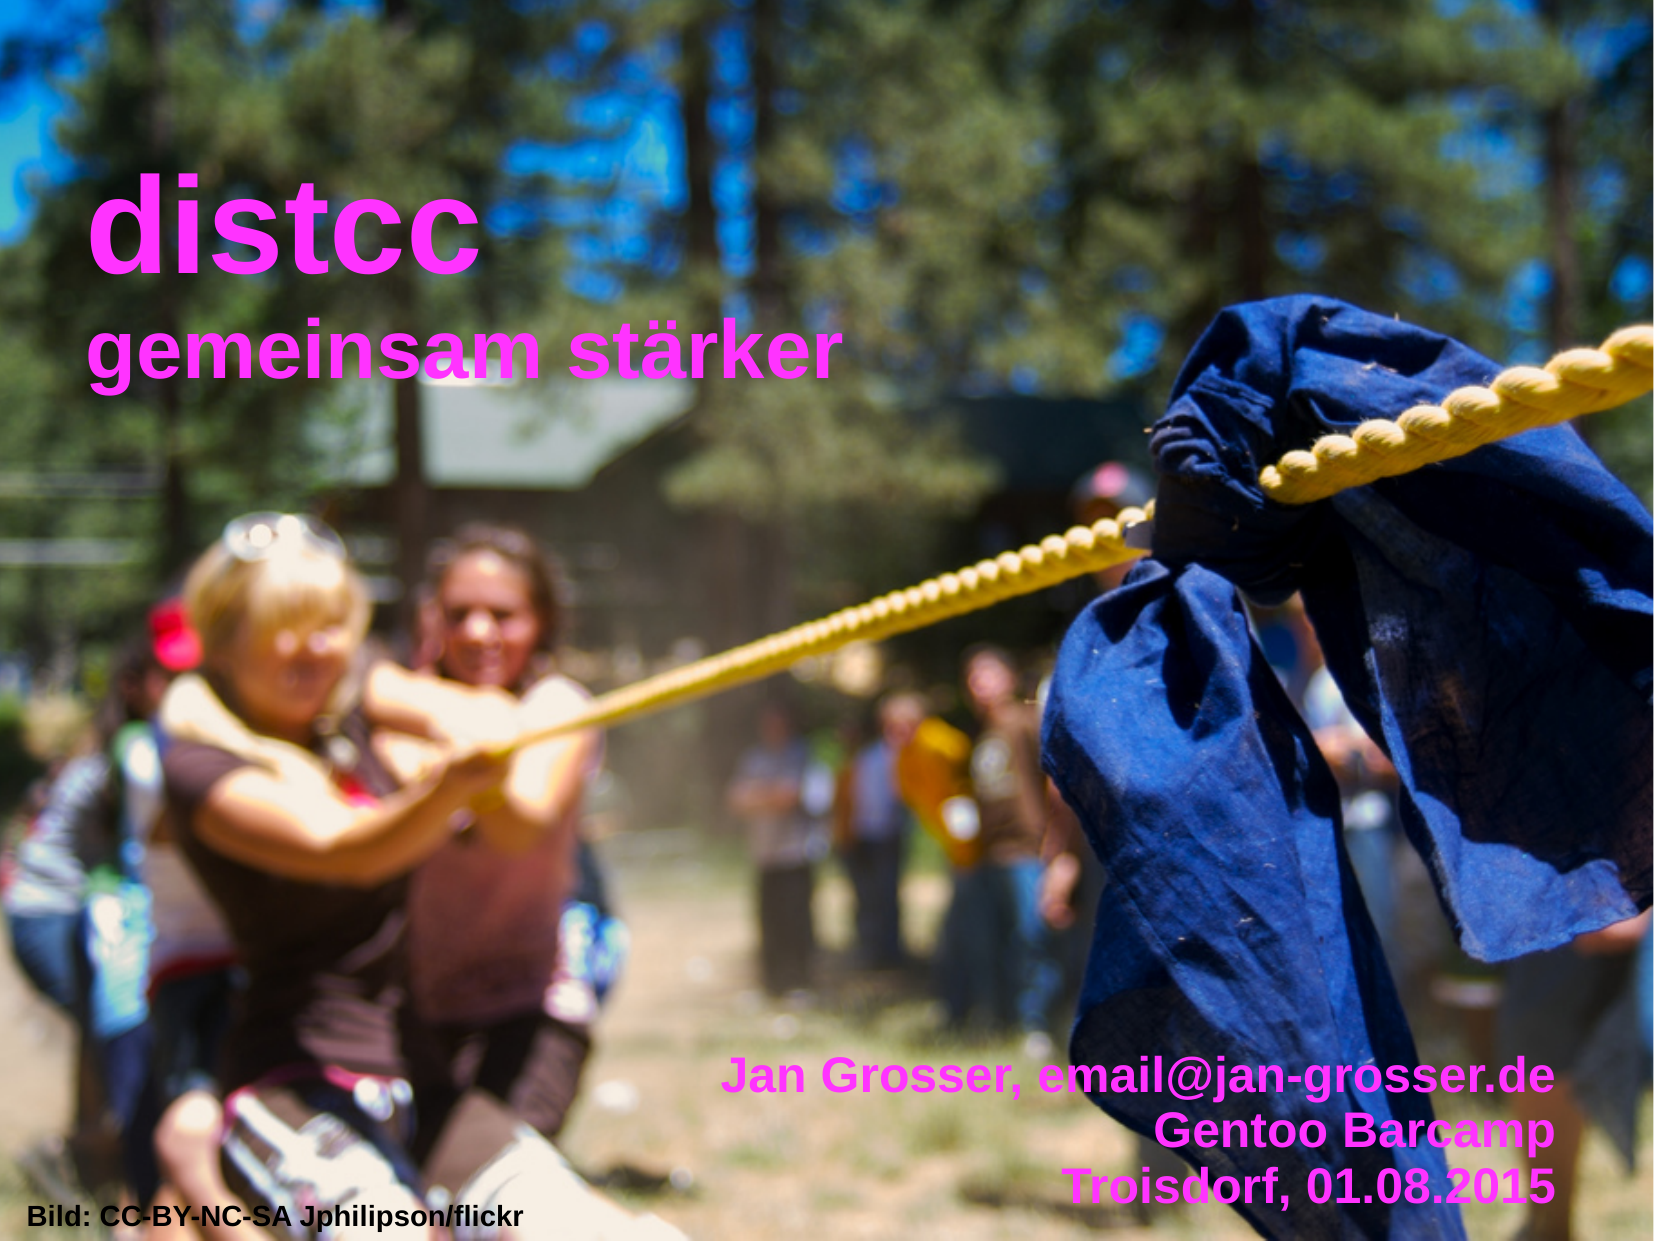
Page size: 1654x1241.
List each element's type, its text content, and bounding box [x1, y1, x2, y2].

text_box Bild: CC-BY-NC-SA Jphilipson/flickr [11, 1192, 556, 1241]
picture [0, 0, 1654, 1241]
text_box Jan Grosser, email@jan-grosser.de Gentoo Barcamp Troisdorf, 01.08.2015 [649, 1039, 1571, 1229]
text_box distcc gemeinsam stärker [70, 141, 1040, 404]
